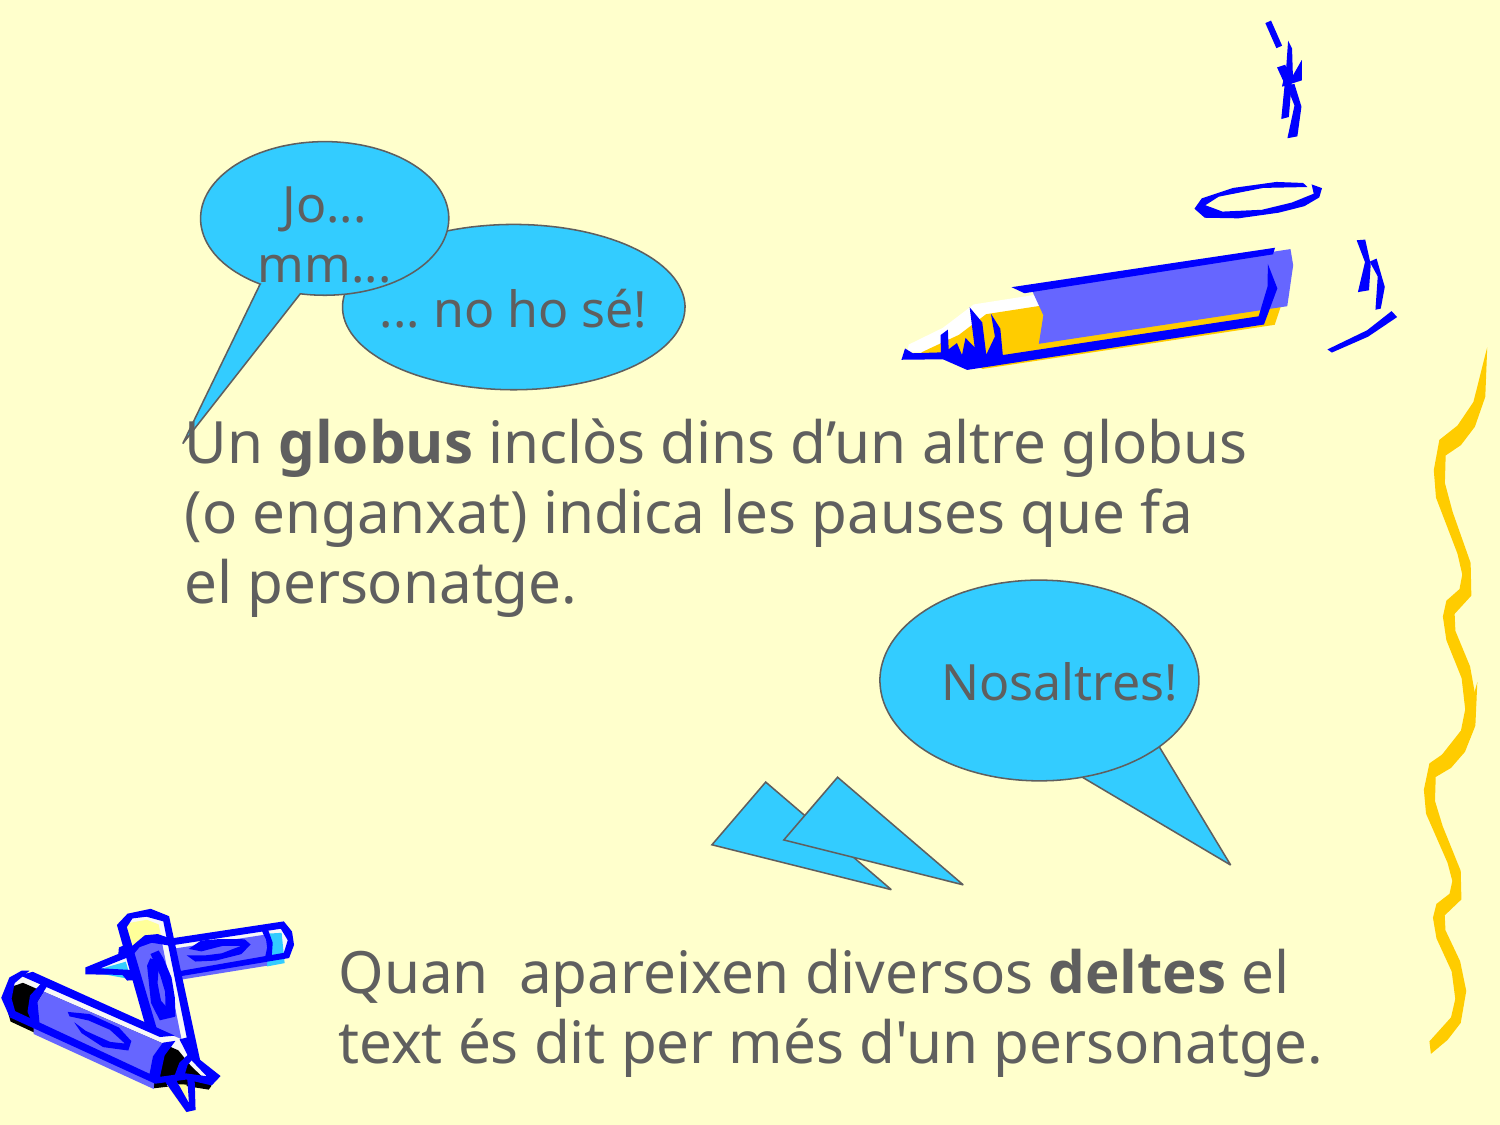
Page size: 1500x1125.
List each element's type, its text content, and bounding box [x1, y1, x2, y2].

text_box Un globus inclòs dins d’un altre globus (o enganxat) indica les pauses que fa el personatge. [169, 397, 1270, 696]
text_box Jo... mm... [200, 141, 449, 397]
text_box Quan apareixen diversos deltes el text és dit per més d'un personatge. [323, 927, 1355, 1125]
text_box Nosaltres! [881, 696, 1197, 781]
text_box [323, 747, 1355, 927]
text_box ... no ho sé! [342, 224, 686, 390]
